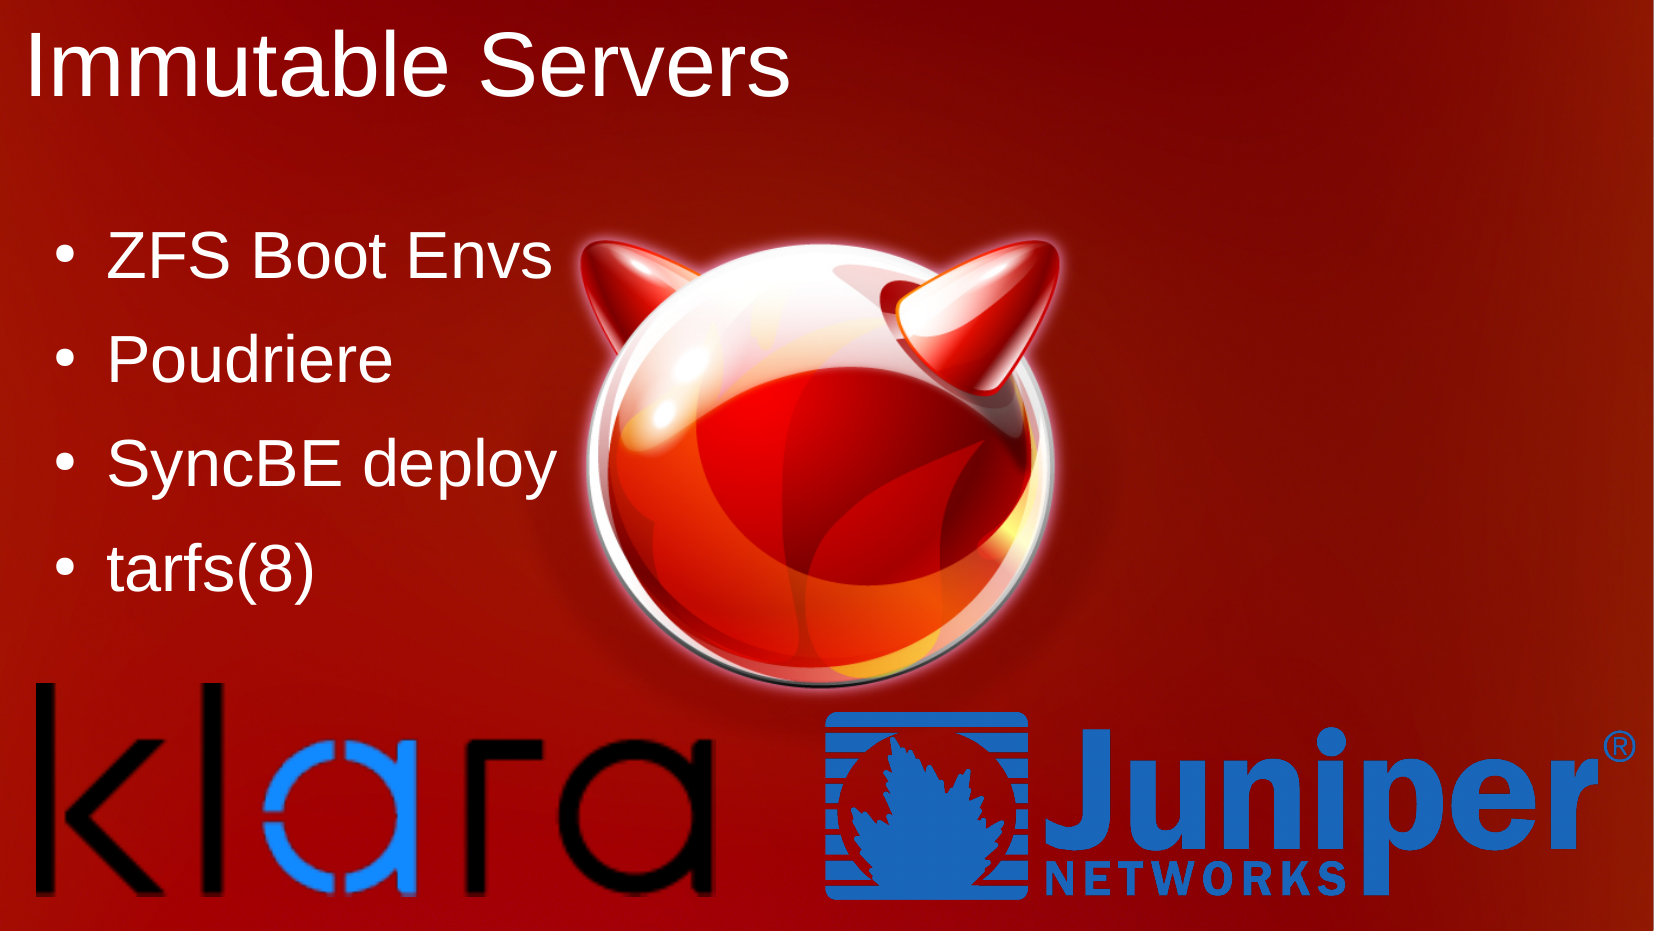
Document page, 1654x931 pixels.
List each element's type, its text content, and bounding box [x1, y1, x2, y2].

list ZFS Boot Envs Poudriere SyncBE deploy tarfs(8) [35, 217, 762, 758]
title Immutable Servers [23, 11, 1589, 119]
picture [0, 0, 1654, 931]
